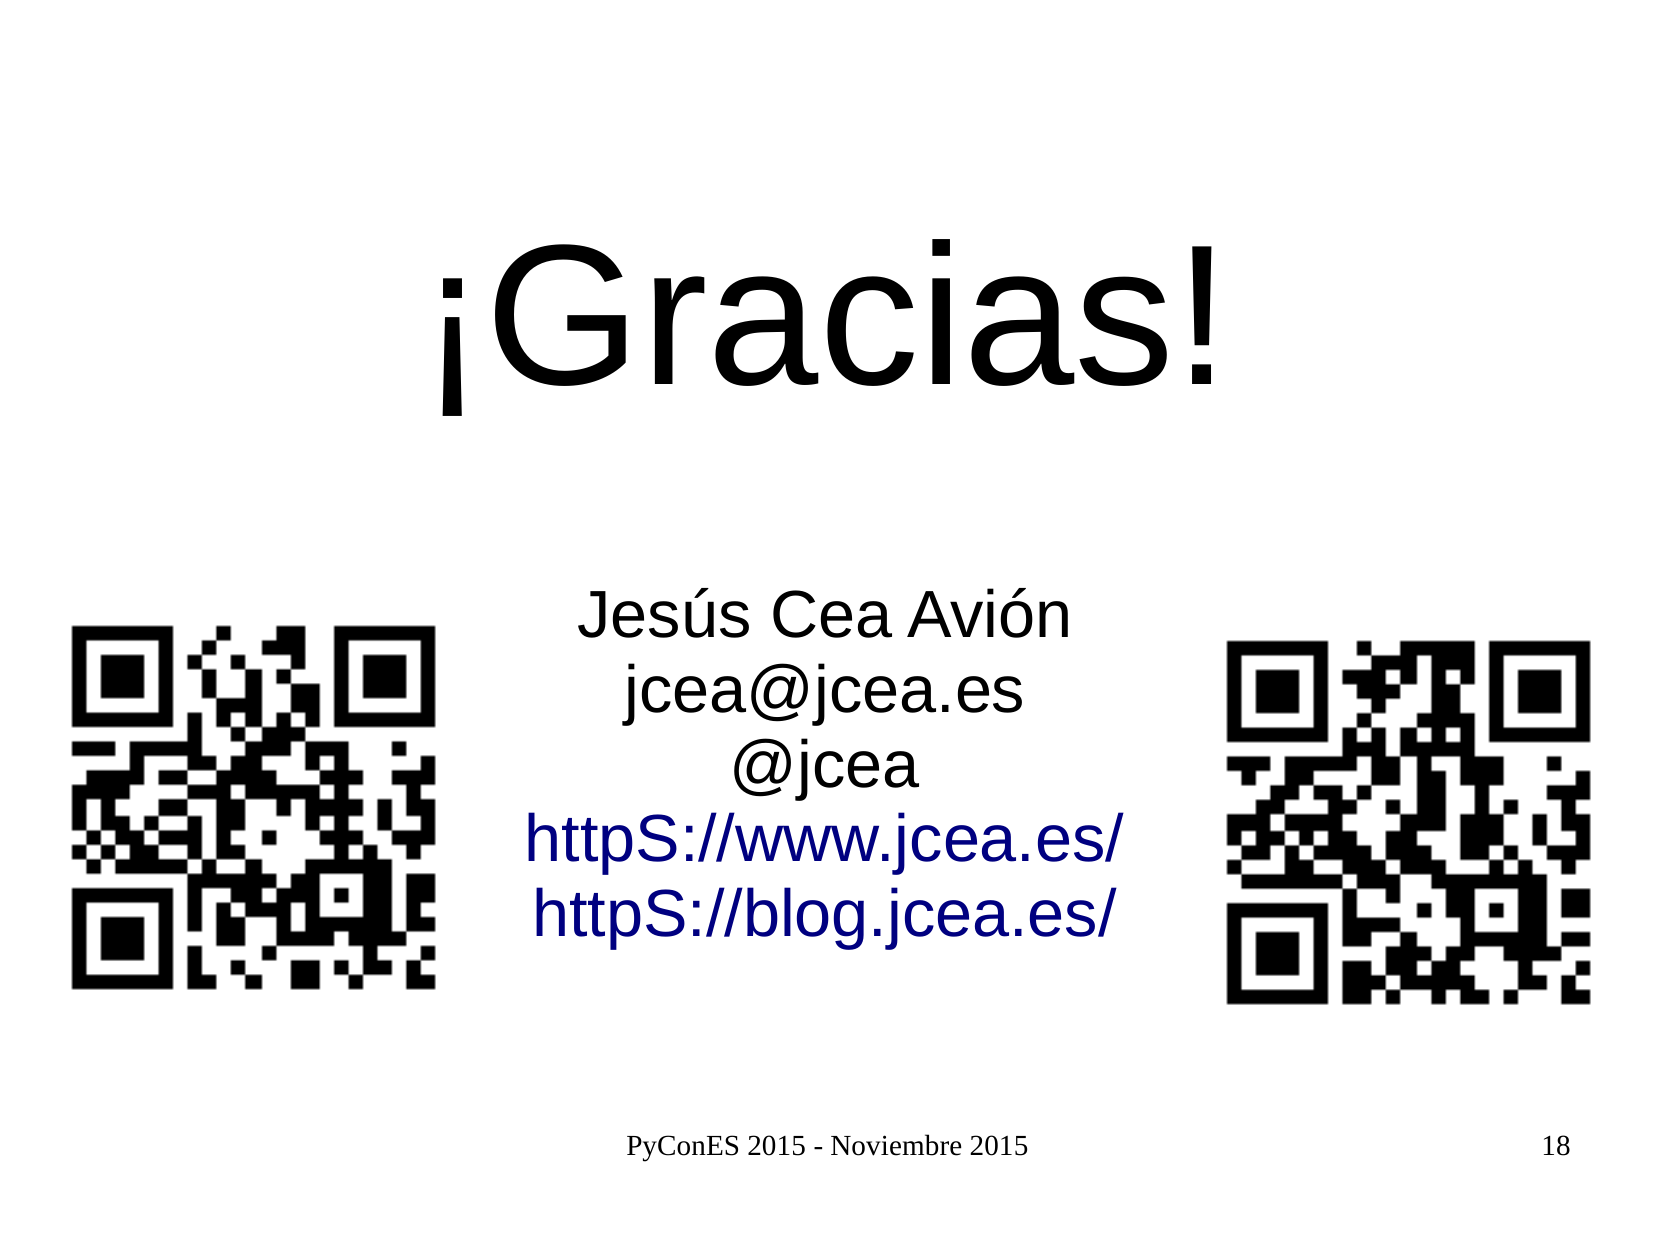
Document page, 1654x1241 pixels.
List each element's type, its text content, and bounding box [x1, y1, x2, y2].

picture [1170, 584, 1651, 1066]
subtitle ¡Gracias! Jesús Cea Avión jcea@jcea.es @jcea httpS://www.jcea.es/ httpS://blog.jcea.es/ [45, 60, 1606, 1096]
picture [15, 569, 496, 1051]
